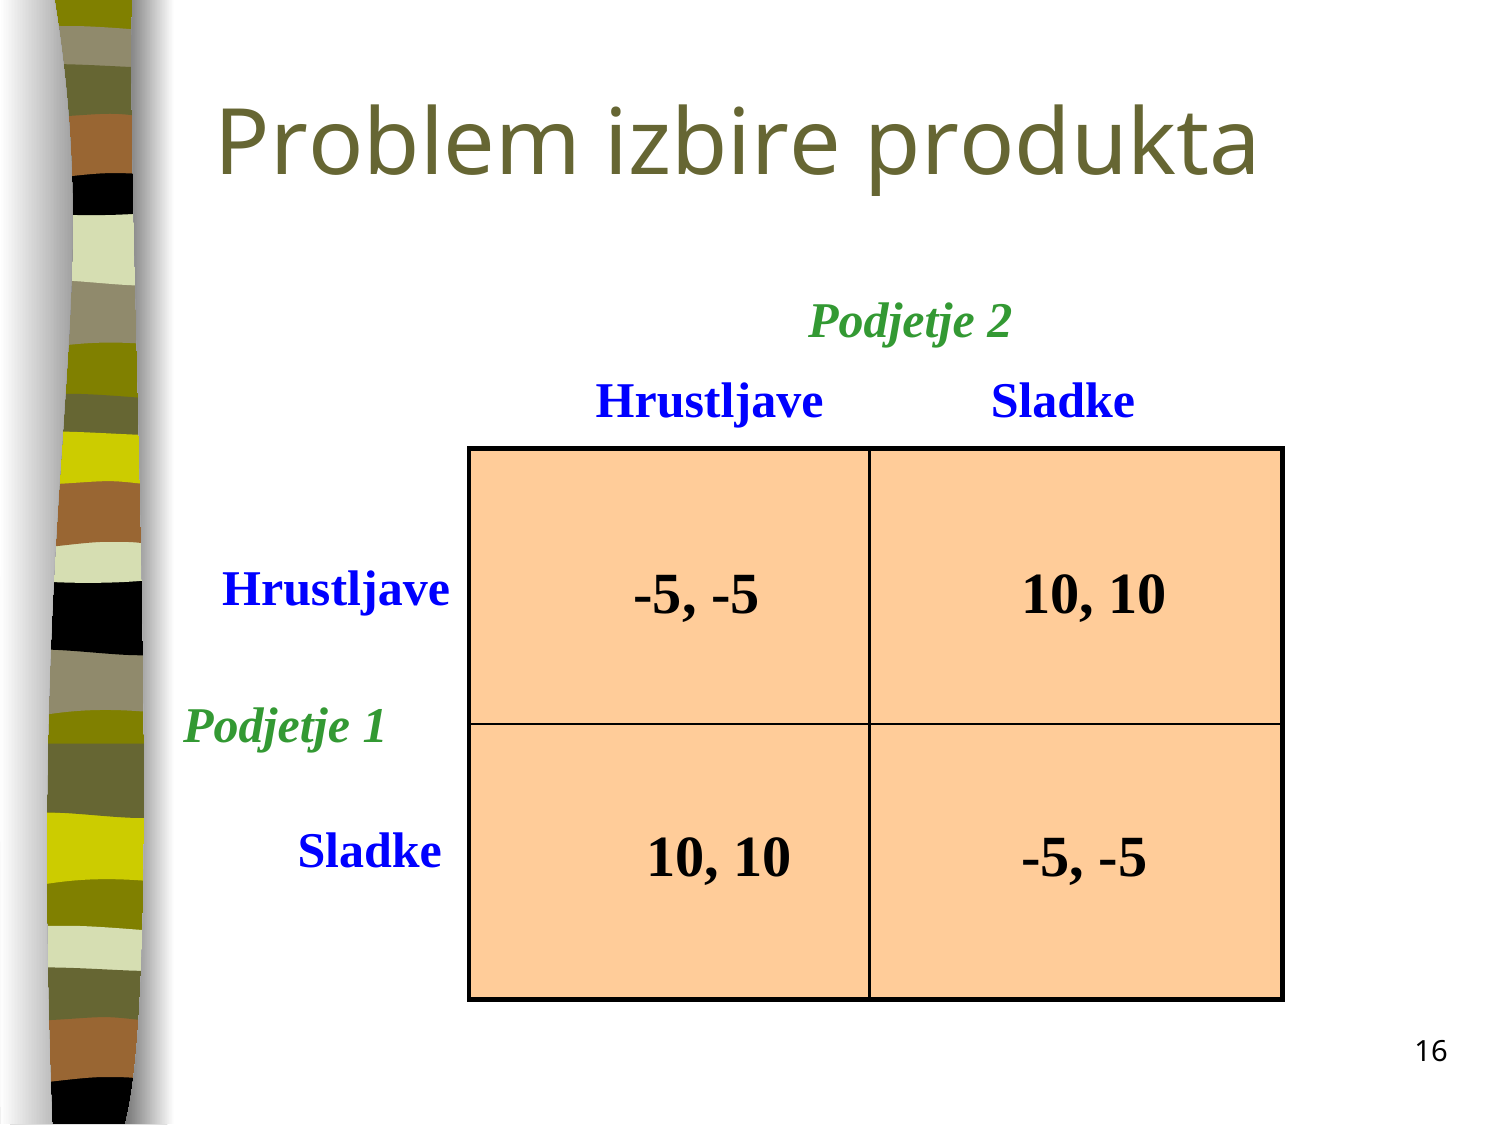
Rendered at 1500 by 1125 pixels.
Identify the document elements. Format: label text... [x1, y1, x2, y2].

text_box 10, 10 [1006, 548, 1182, 633]
text_box Sladke [976, 360, 1151, 436]
text_box Hrustljave [207, 548, 466, 623]
text_box [871, 448, 1283, 1000]
text_box Podjetje 1 [168, 685, 403, 761]
text_box -5, -5 [618, 548, 776, 633]
text_box Sladke [282, 810, 457, 886]
text_box [469, 448, 868, 1000]
text_box Hrustljave [580, 360, 839, 436]
text_box -5, -5 [1006, 810, 1163, 896]
title Problem izbire produkta [200, 12, 1476, 200]
text_box <number> [1149, 1025, 1463, 1101]
text_box 10, 10 [631, 810, 807, 896]
text_box Podjetje 2 [793, 279, 1028, 355]
